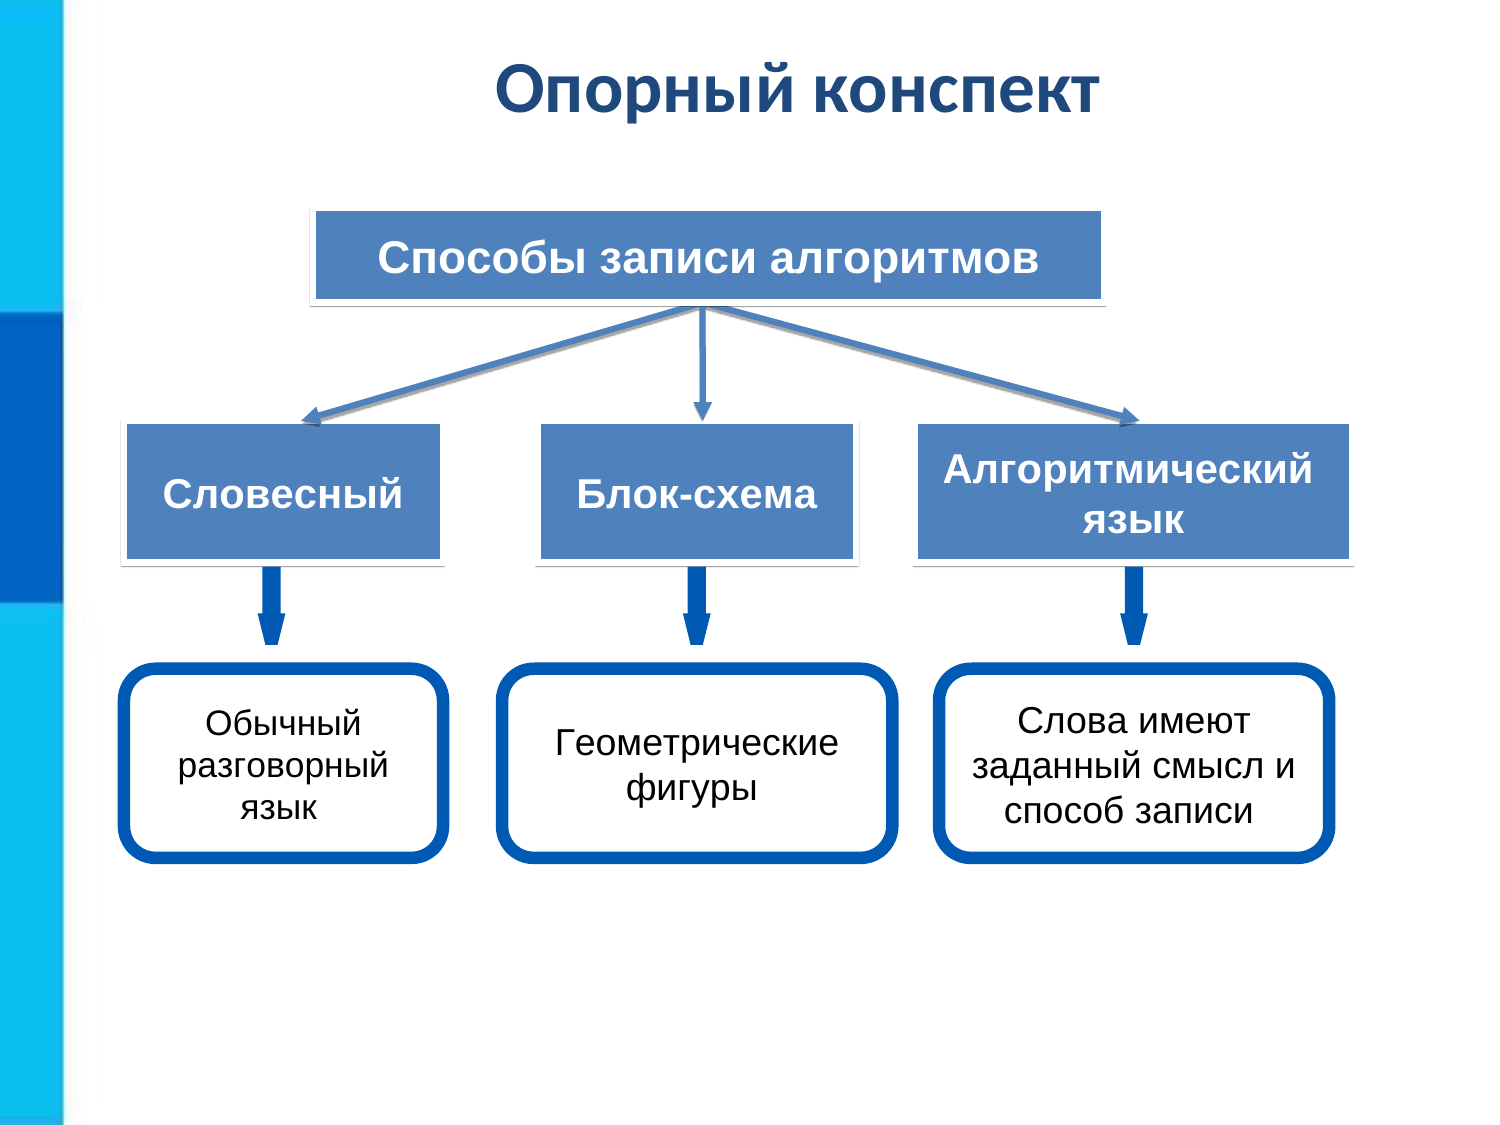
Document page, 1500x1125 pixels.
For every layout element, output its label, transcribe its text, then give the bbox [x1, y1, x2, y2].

text_box Словесный [123, 420, 443, 563]
picture [0, 0, 1500, 1125]
text_box Алгоритмический язык [915, 420, 1353, 563]
text_box Обычный разговорный язык [123, 668, 444, 858]
text_box Слова имеют заданный смысл и способ записи [939, 668, 1330, 858]
text_box Геометрические фигуры [502, 668, 893, 858]
text_box Блок-схема [537, 420, 857, 563]
text_box Способы записи алгоритмов [312, 207, 1105, 303]
text_box Опорный конспект [171, 30, 1425, 135]
